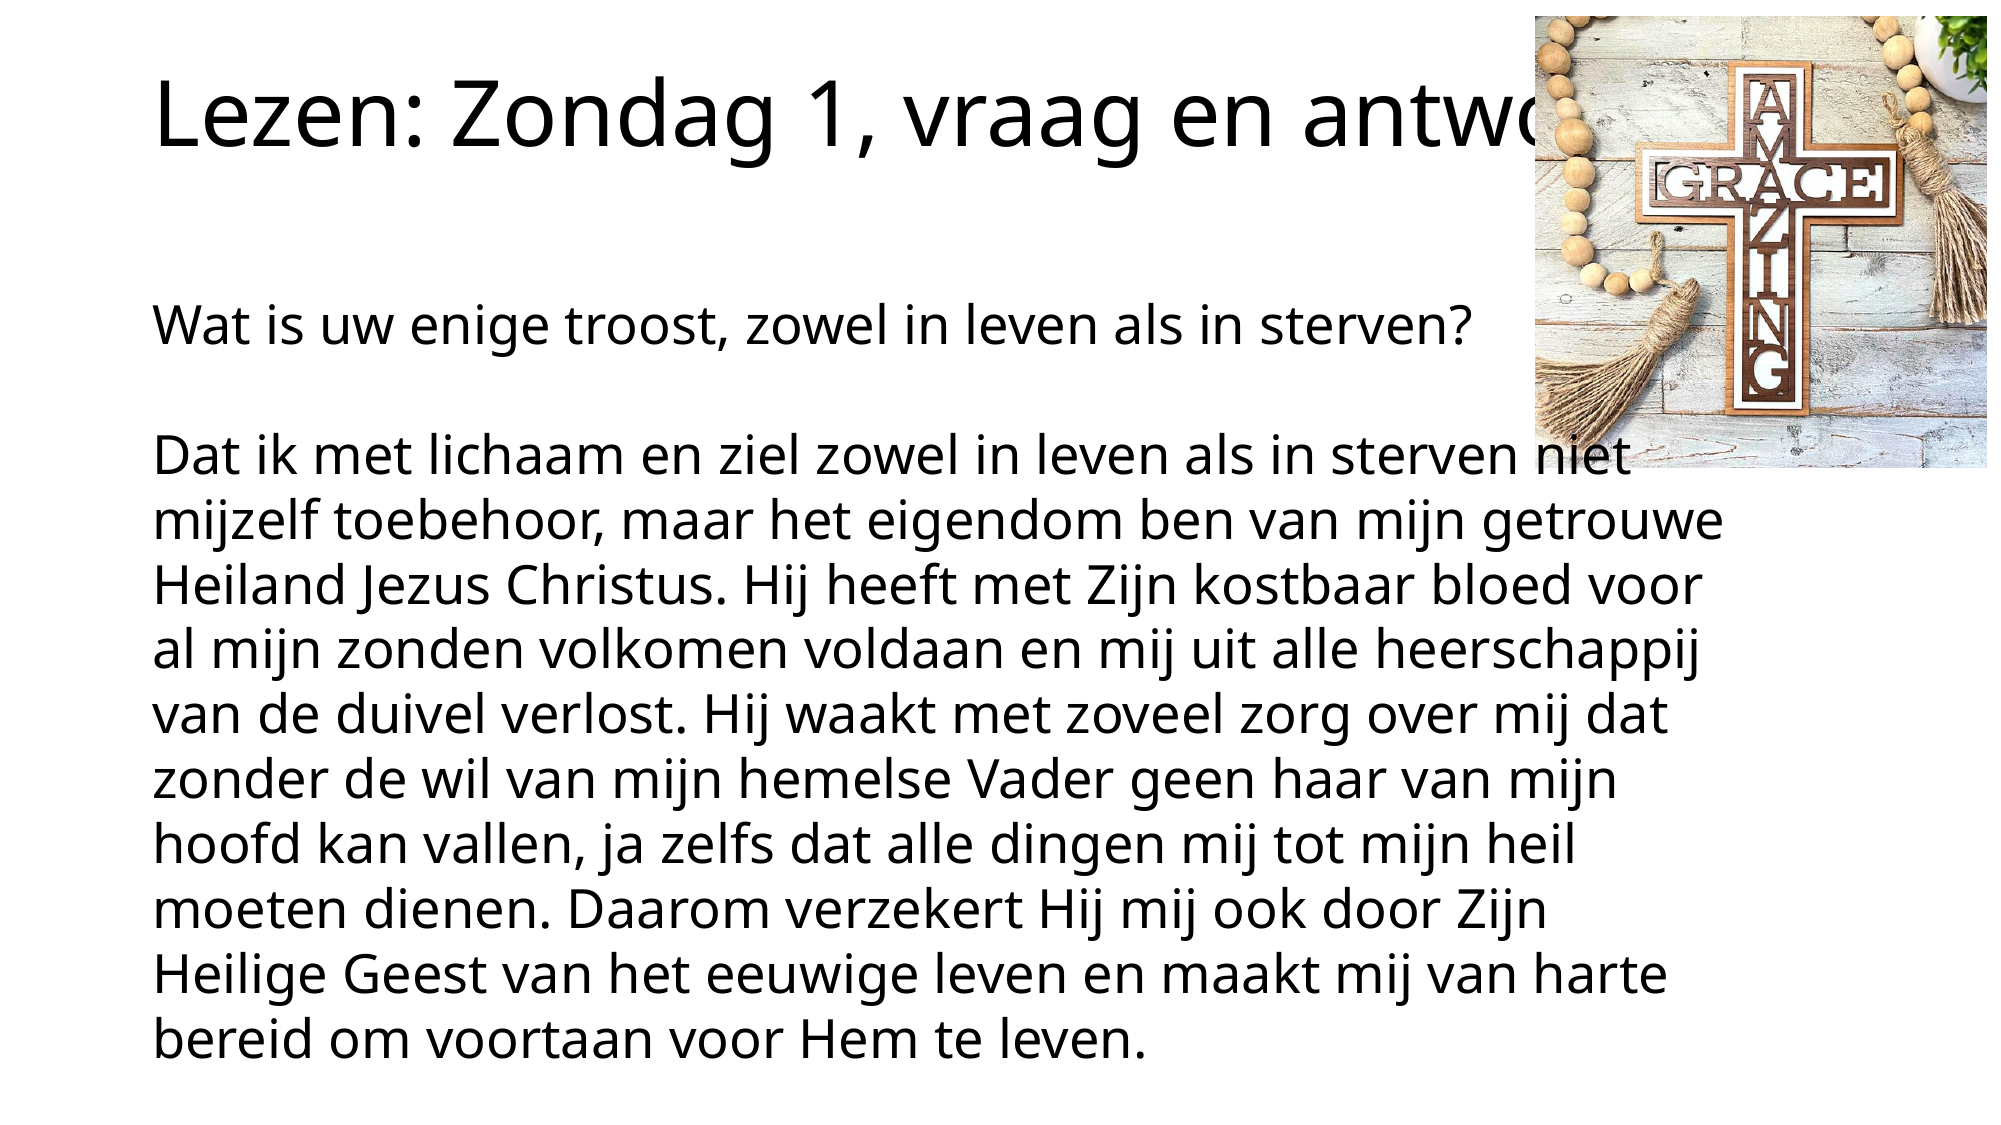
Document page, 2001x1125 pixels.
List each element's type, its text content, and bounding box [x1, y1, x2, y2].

text_box Wat is uw enige troost, zowel in leven als in sterven? Dat ik met lichaam en ziel zowel in leven als in sterven niet mijzelf toebehoor, maar het eigendom ben van mijn getrouwe Heiland Jezus Christus. Hij heeft met Zijn kostbaar bloed voor al mijn zonden volkomen voldaan en mij uit alle heerschappij van de duivel verlost. Hij waakt met zoveel zorg over mij dat zonder de wil van mijn hemelse Vader geen haar van mijn hoofd kan vallen, ja zelfs dat alle dingen mij tot mijn heil moeten dienen. Daarom verzekert Hij mij ook door Zijn Heilige Geest van het eeuwige leven en maakt mij van harte bereid om voortaan voor Hem te leven. [137, 282, 1753, 1078]
picture [1535, 16, 1987, 468]
title Lezen: Zondag 1, vraag en antwoord 1 [137, 59, 1535, 278]
